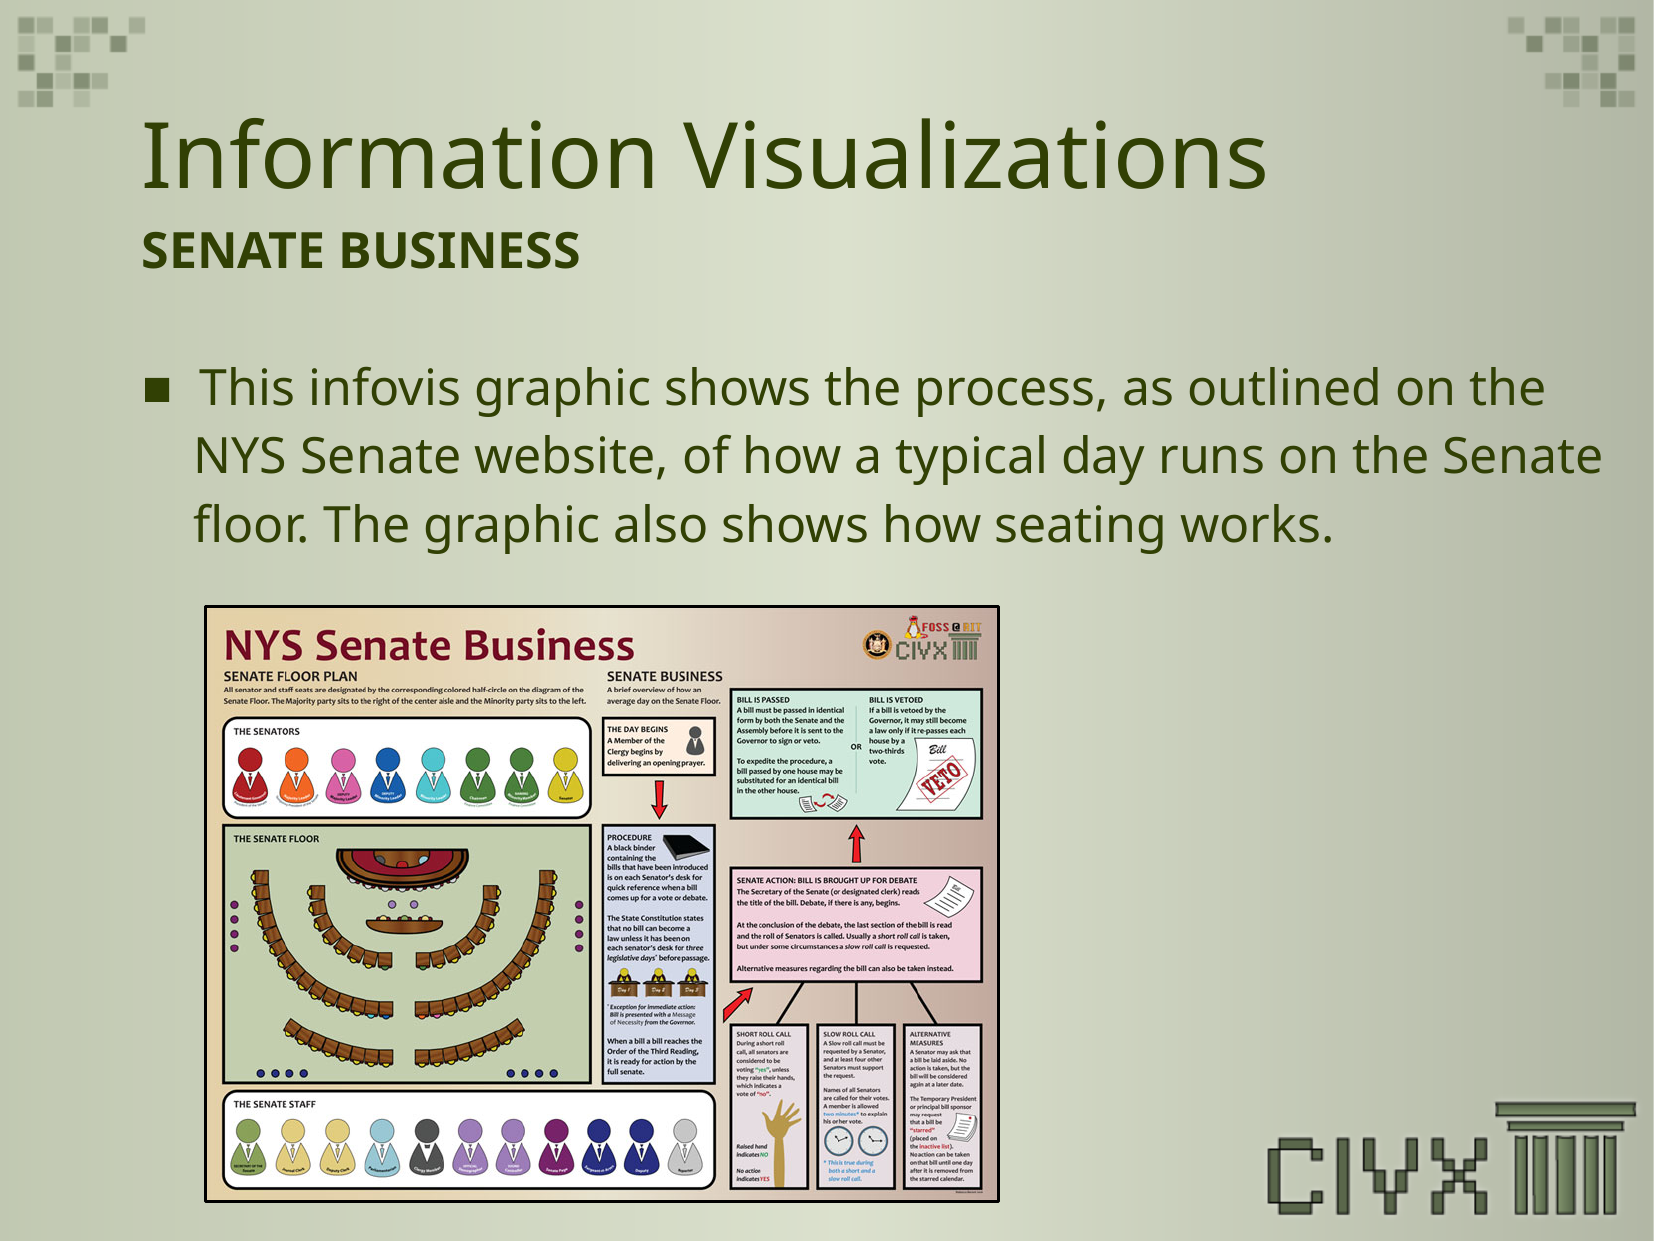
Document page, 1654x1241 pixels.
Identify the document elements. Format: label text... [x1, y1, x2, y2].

title Information Visualizations [141, 56, 1630, 227]
subtitle SENATE BUSINESS n This infovis graphic shows the process, as outlined on the NYS Senate website, of how a typical day runs on the Senate floor. The graphic also shows how seating works. [141, 227, 1630, 1160]
picture [0, 0, 1654, 1241]
